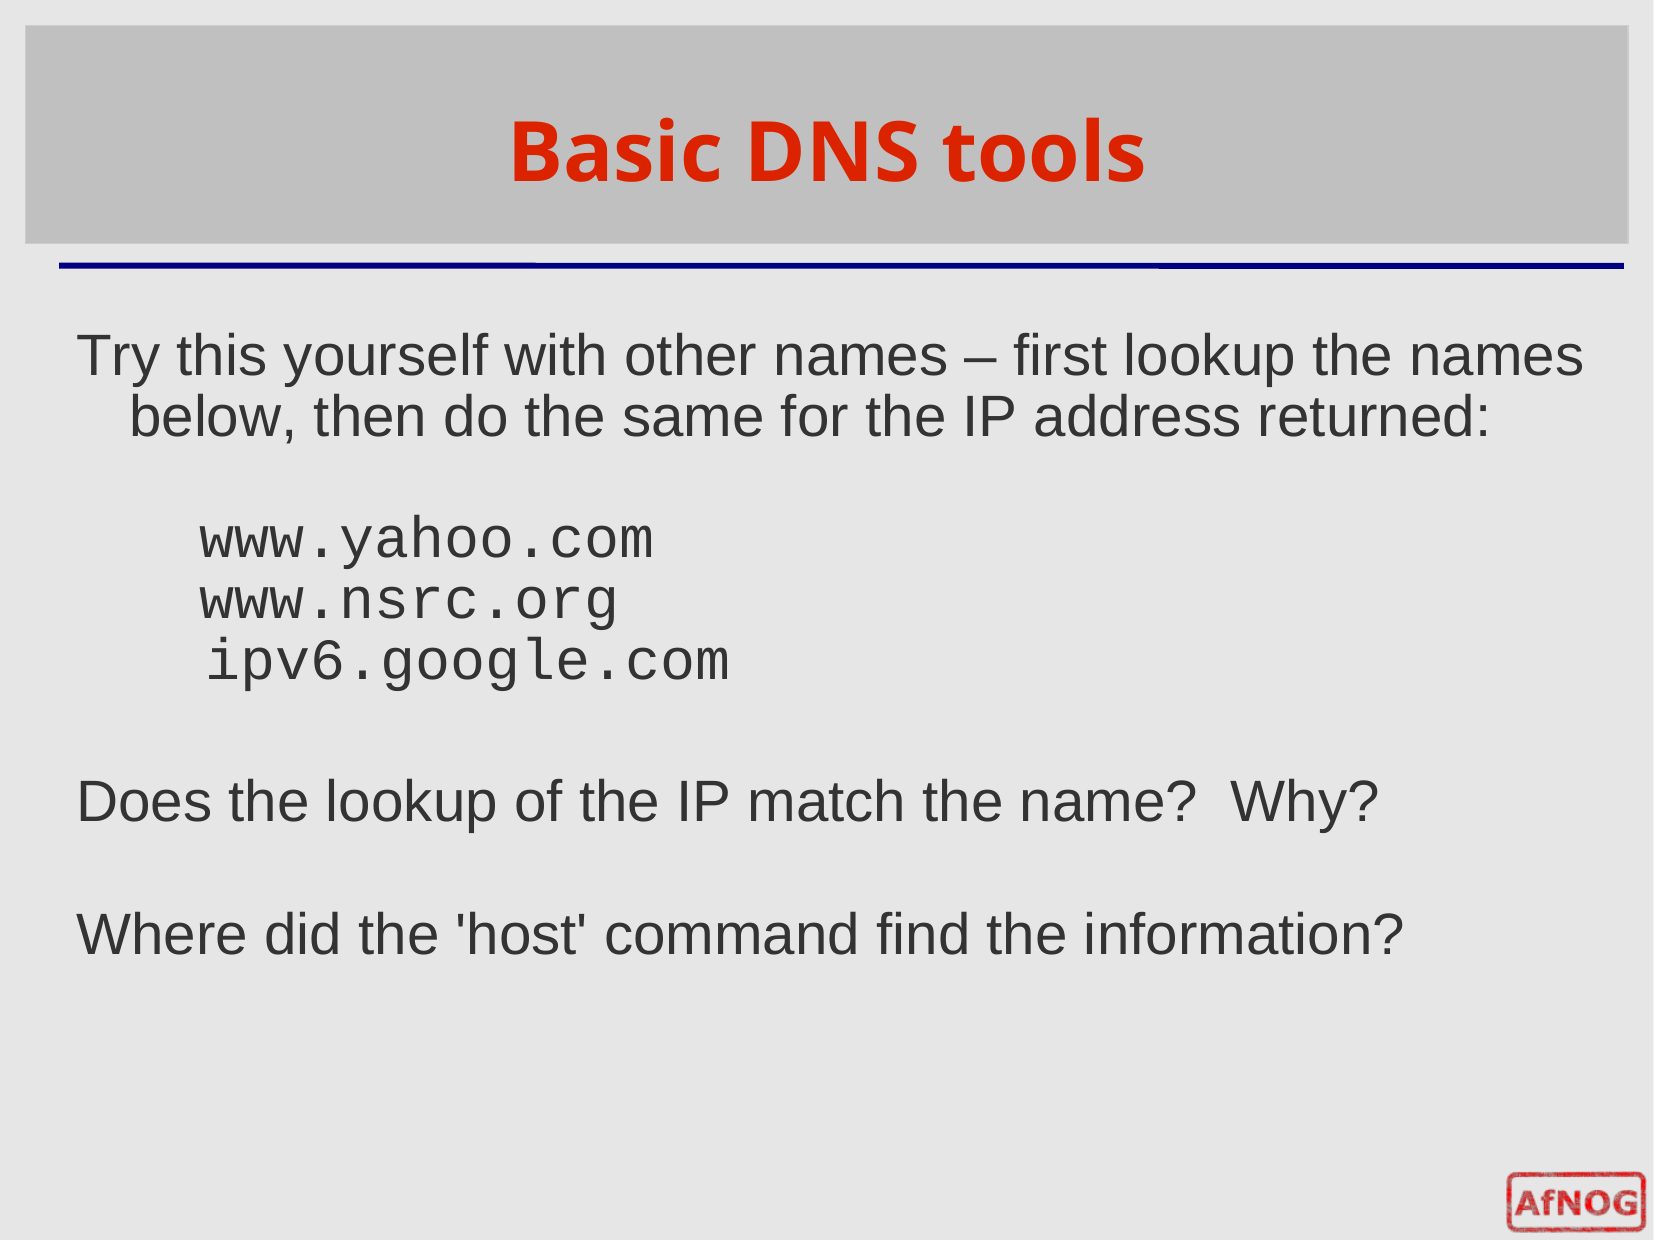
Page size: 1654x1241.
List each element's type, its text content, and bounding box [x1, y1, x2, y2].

list Try this yourself with other names – first lookup the names below, then do the same for the IP address returned: www.yahoo.com www.nsrc.org ipv6.google.com Does the lookup of the IP match the name? Why? Where did the 'host' command find the information? [59, 322, 1595, 1211]
picture [1505, 1170, 1648, 1235]
title Basic DNS tools [121, 46, 1534, 254]
